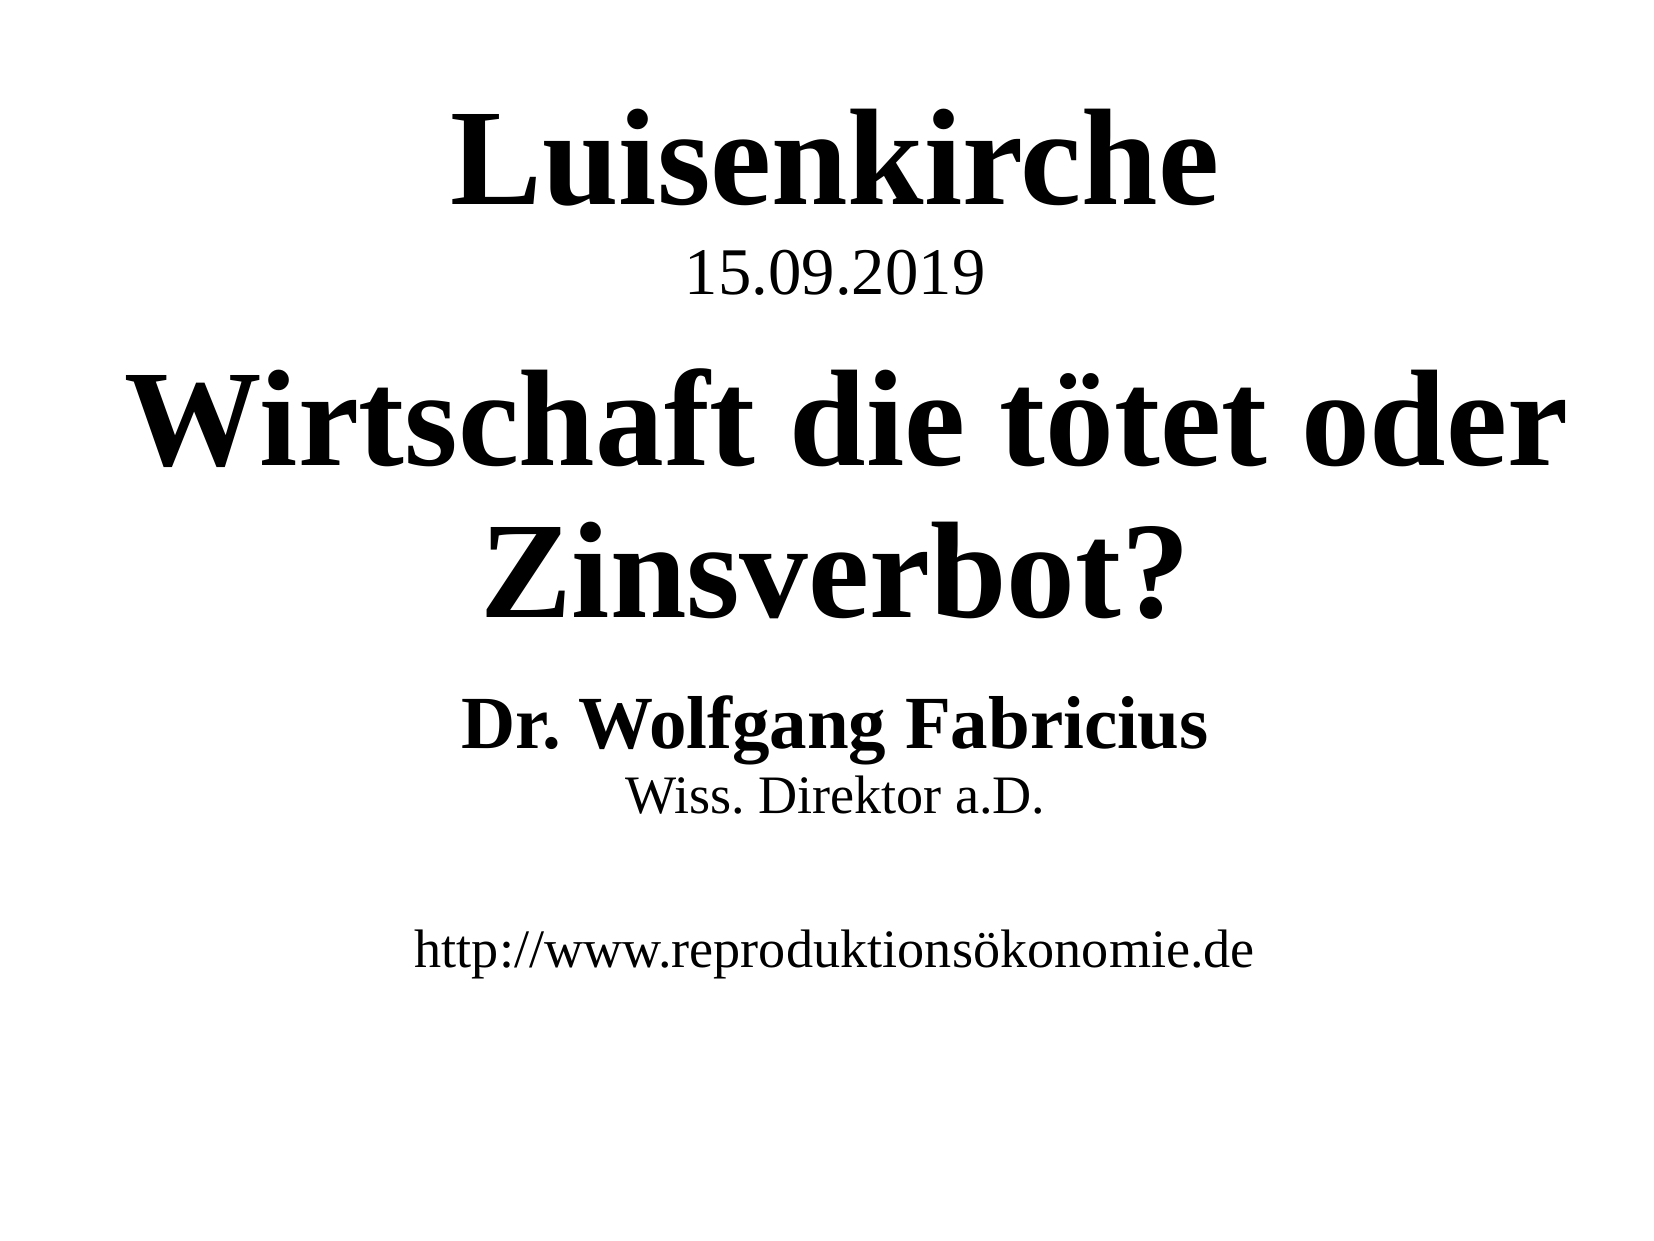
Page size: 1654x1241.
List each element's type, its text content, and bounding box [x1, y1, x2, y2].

text_box Luisenkirche 15.09.2019 Wirtschaft die tötet oder Zinsverbot? Dr. Wolfgang Fabricius Wiss. Direktor a.D. http://www.reproduktionsökonomie.de [89, 75, 1587, 1144]
